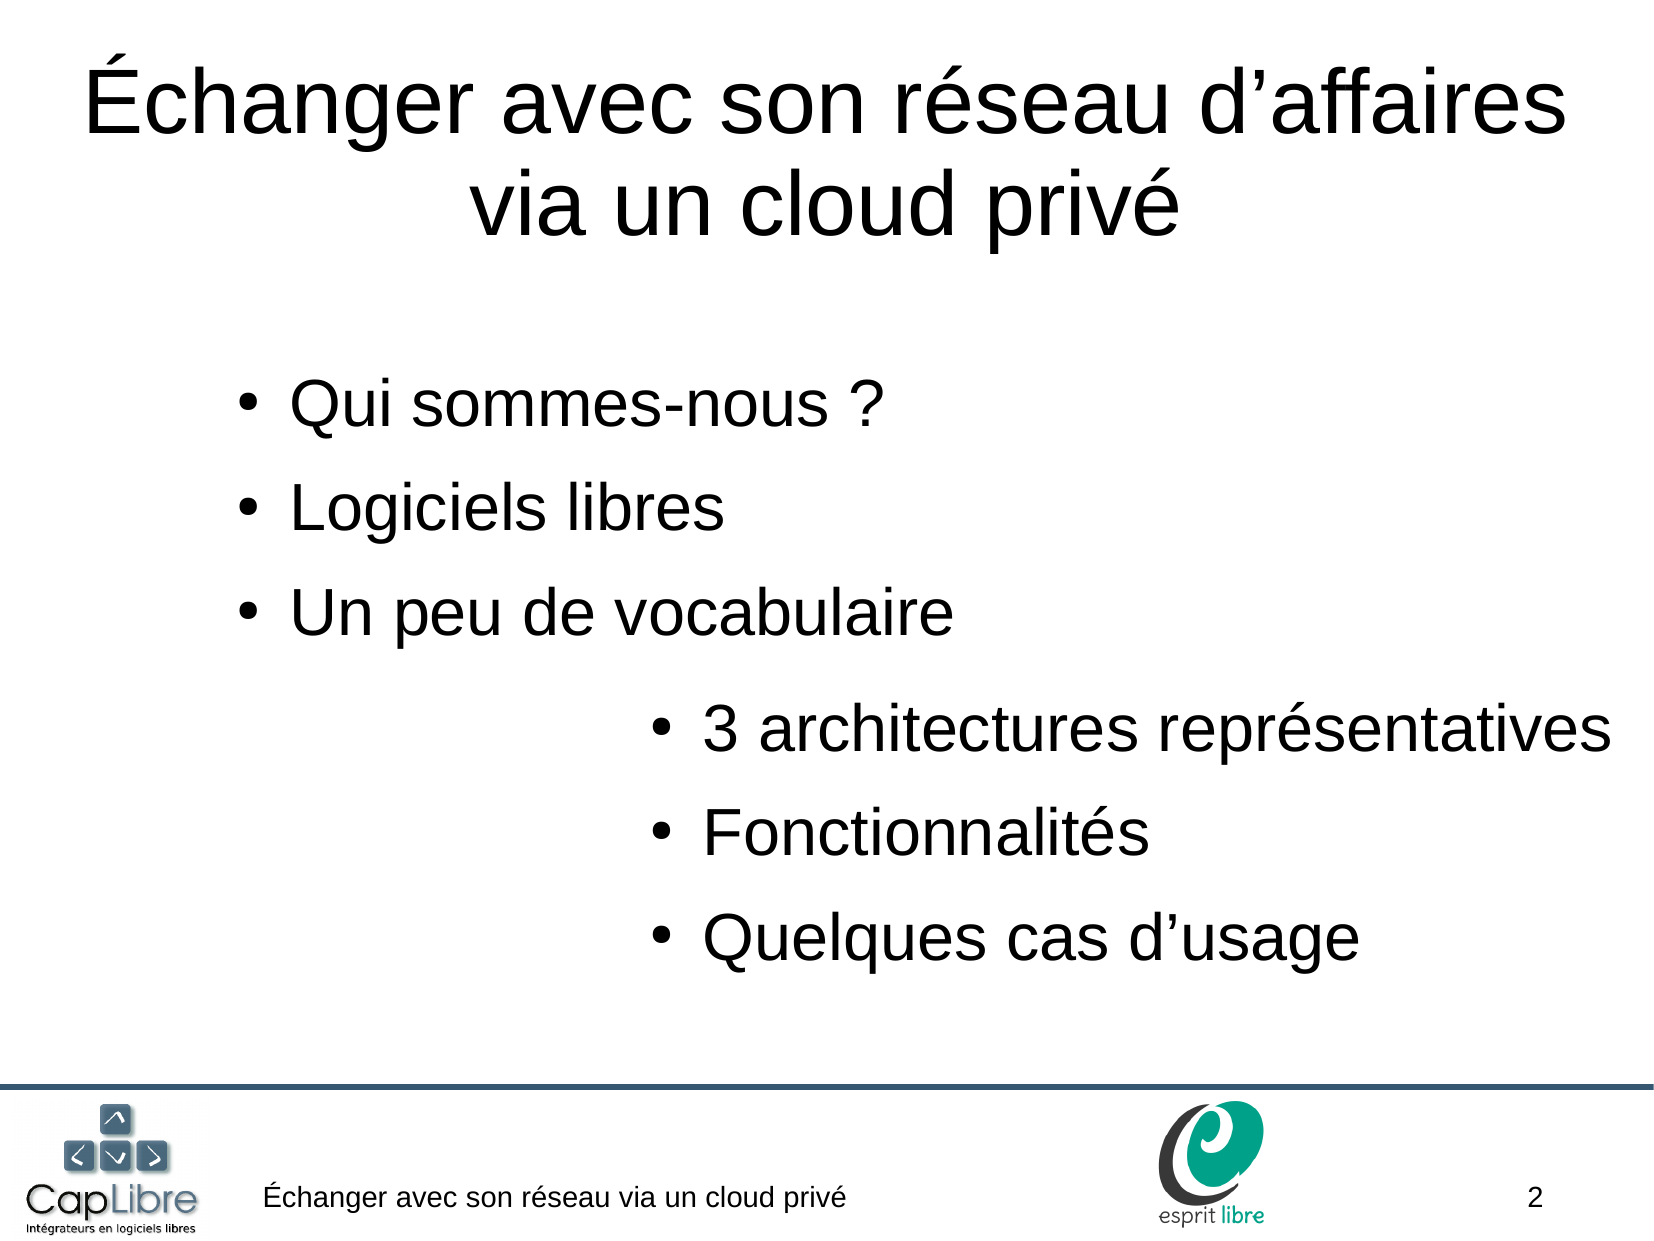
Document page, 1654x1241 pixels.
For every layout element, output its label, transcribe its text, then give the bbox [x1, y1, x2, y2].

title Échanger avec son réseau d’affaires via un cloud privé [82, 49, 1571, 257]
list Qui sommes-nous ? Logiciels libres Un peu de vocabulaire [218, 366, 963, 1034]
list 3 architectures représentatives Fonctionnalités Quelques cas d’usage [631, 690, 1619, 1075]
picture [1145, 1098, 1276, 1229]
picture [11, 1098, 210, 1239]
